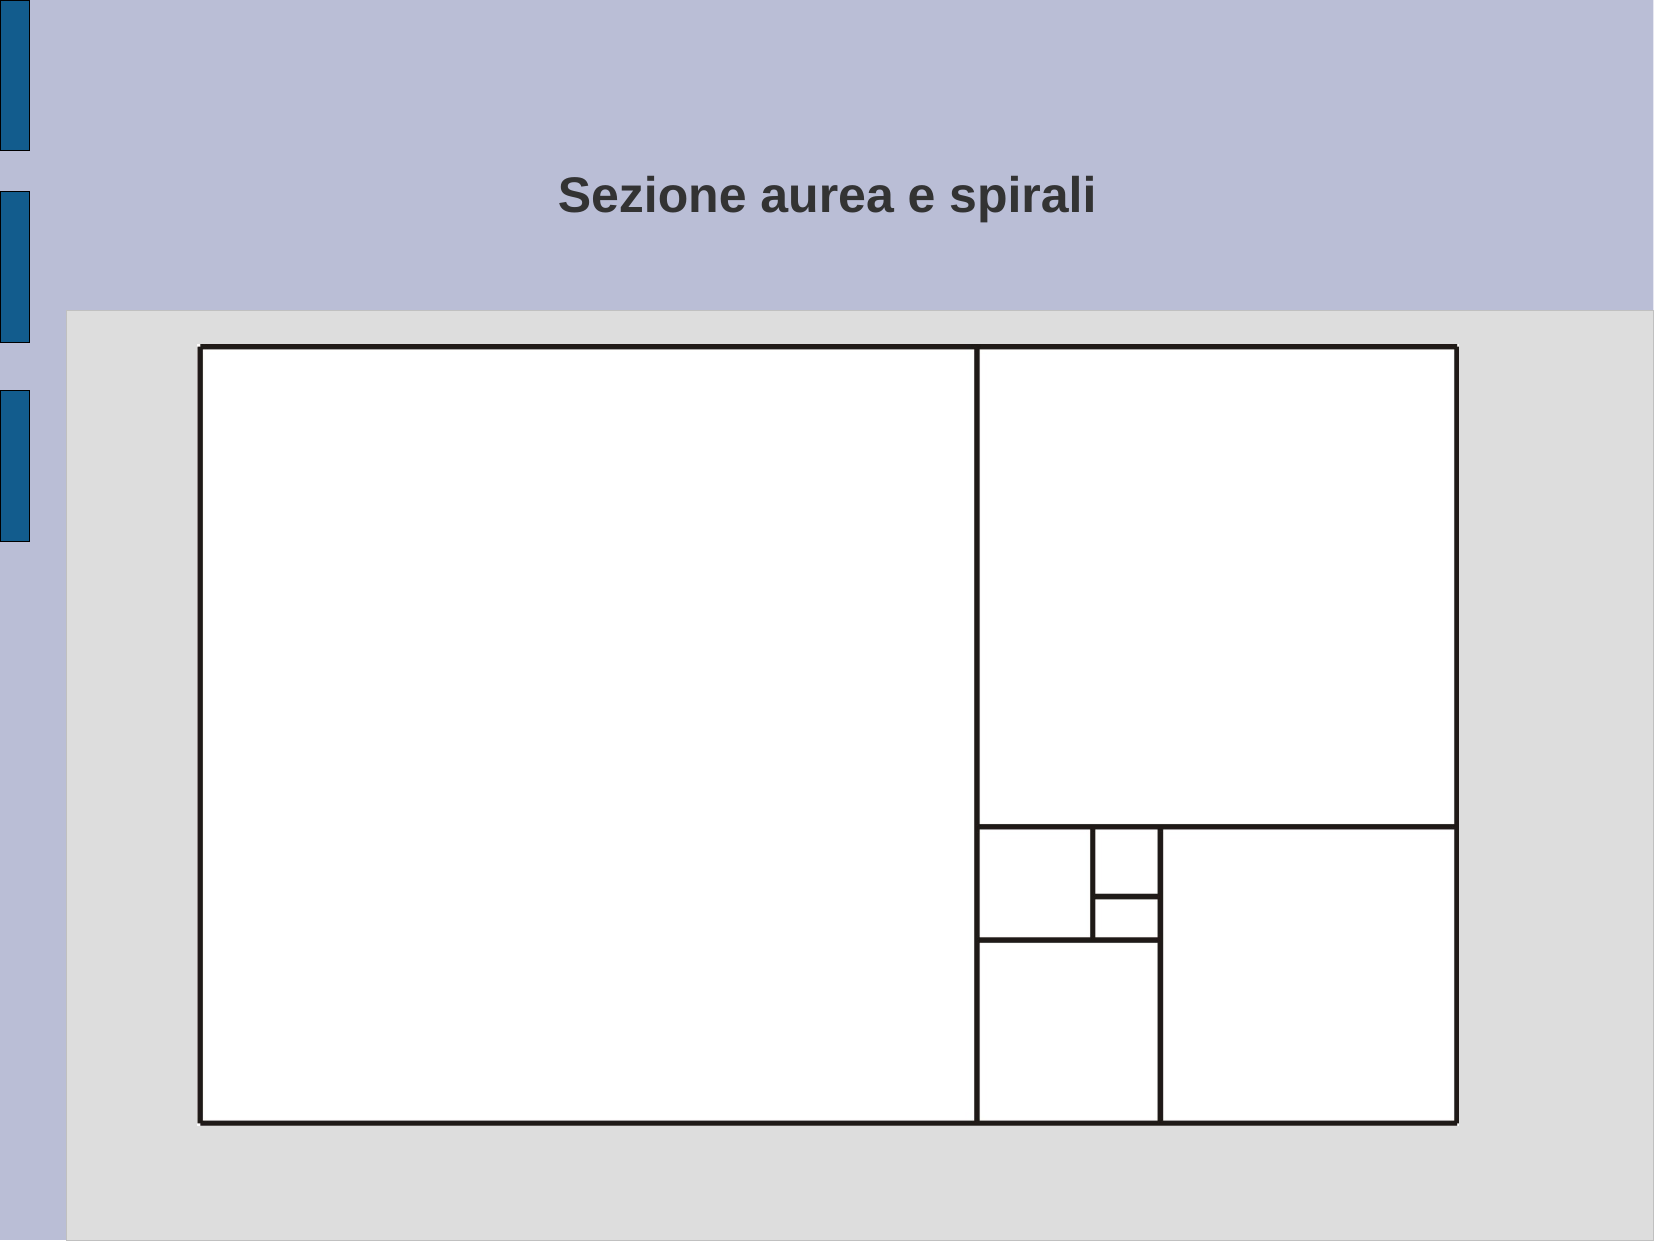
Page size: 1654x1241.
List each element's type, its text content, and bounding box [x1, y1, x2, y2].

title Sezione aurea e spirali [121, 91, 1534, 299]
picture [197, 344, 1459, 1126]
